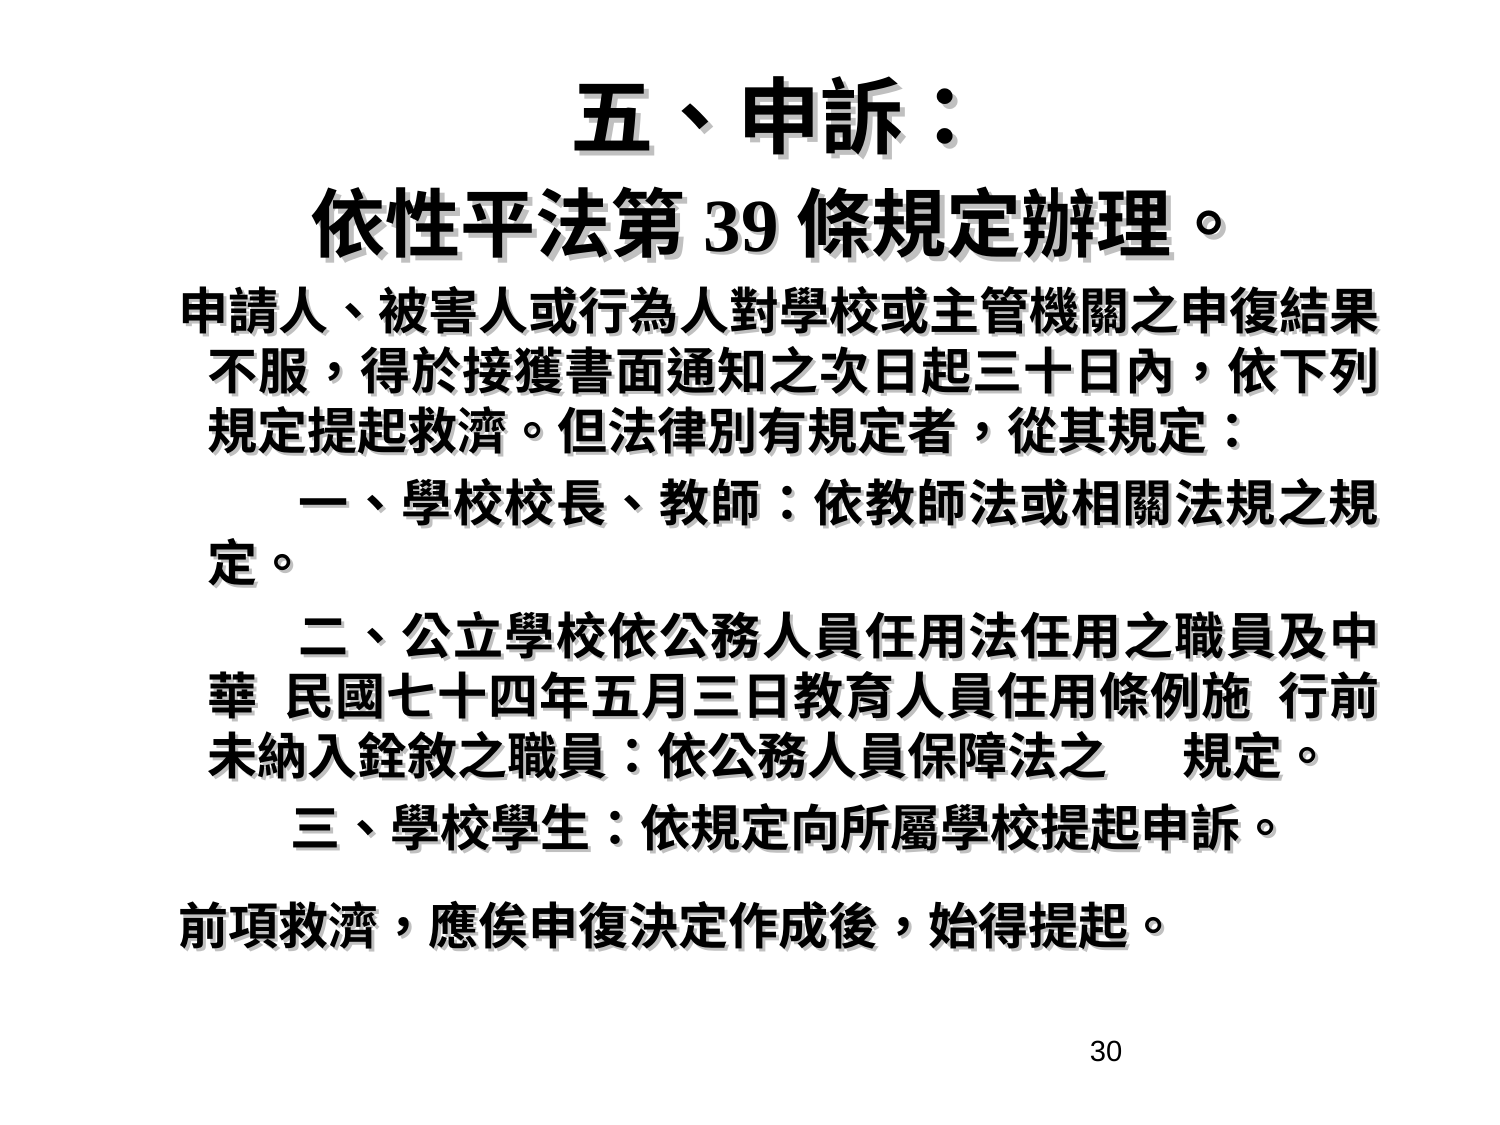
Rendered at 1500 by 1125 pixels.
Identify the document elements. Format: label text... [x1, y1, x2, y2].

text_box [1074, 1024, 1426, 1103]
text_box 五、申訴： 依性平法第39條規定辦理。 申請人、被害人或行為人對學校或主管機關之申復結果不服，得於接獲書面通知之次日起三十日內，依下列規定提起救濟。但法律別有規定者，從其規定： 一、學校校長、教師：依教師法或相關法規之規定。 二、公立學校依公務人員任用法任用之職員及中華 民國七十四年五月三日教育人員任用條例施 行前未納入銓敘之職員：依公務人員保障法之 規定。 三、學校學生：依規定向所屬學校提起申訴。 前項救濟，應俟申復決定作成後，始得提起。 [164, 57, 1394, 962]
